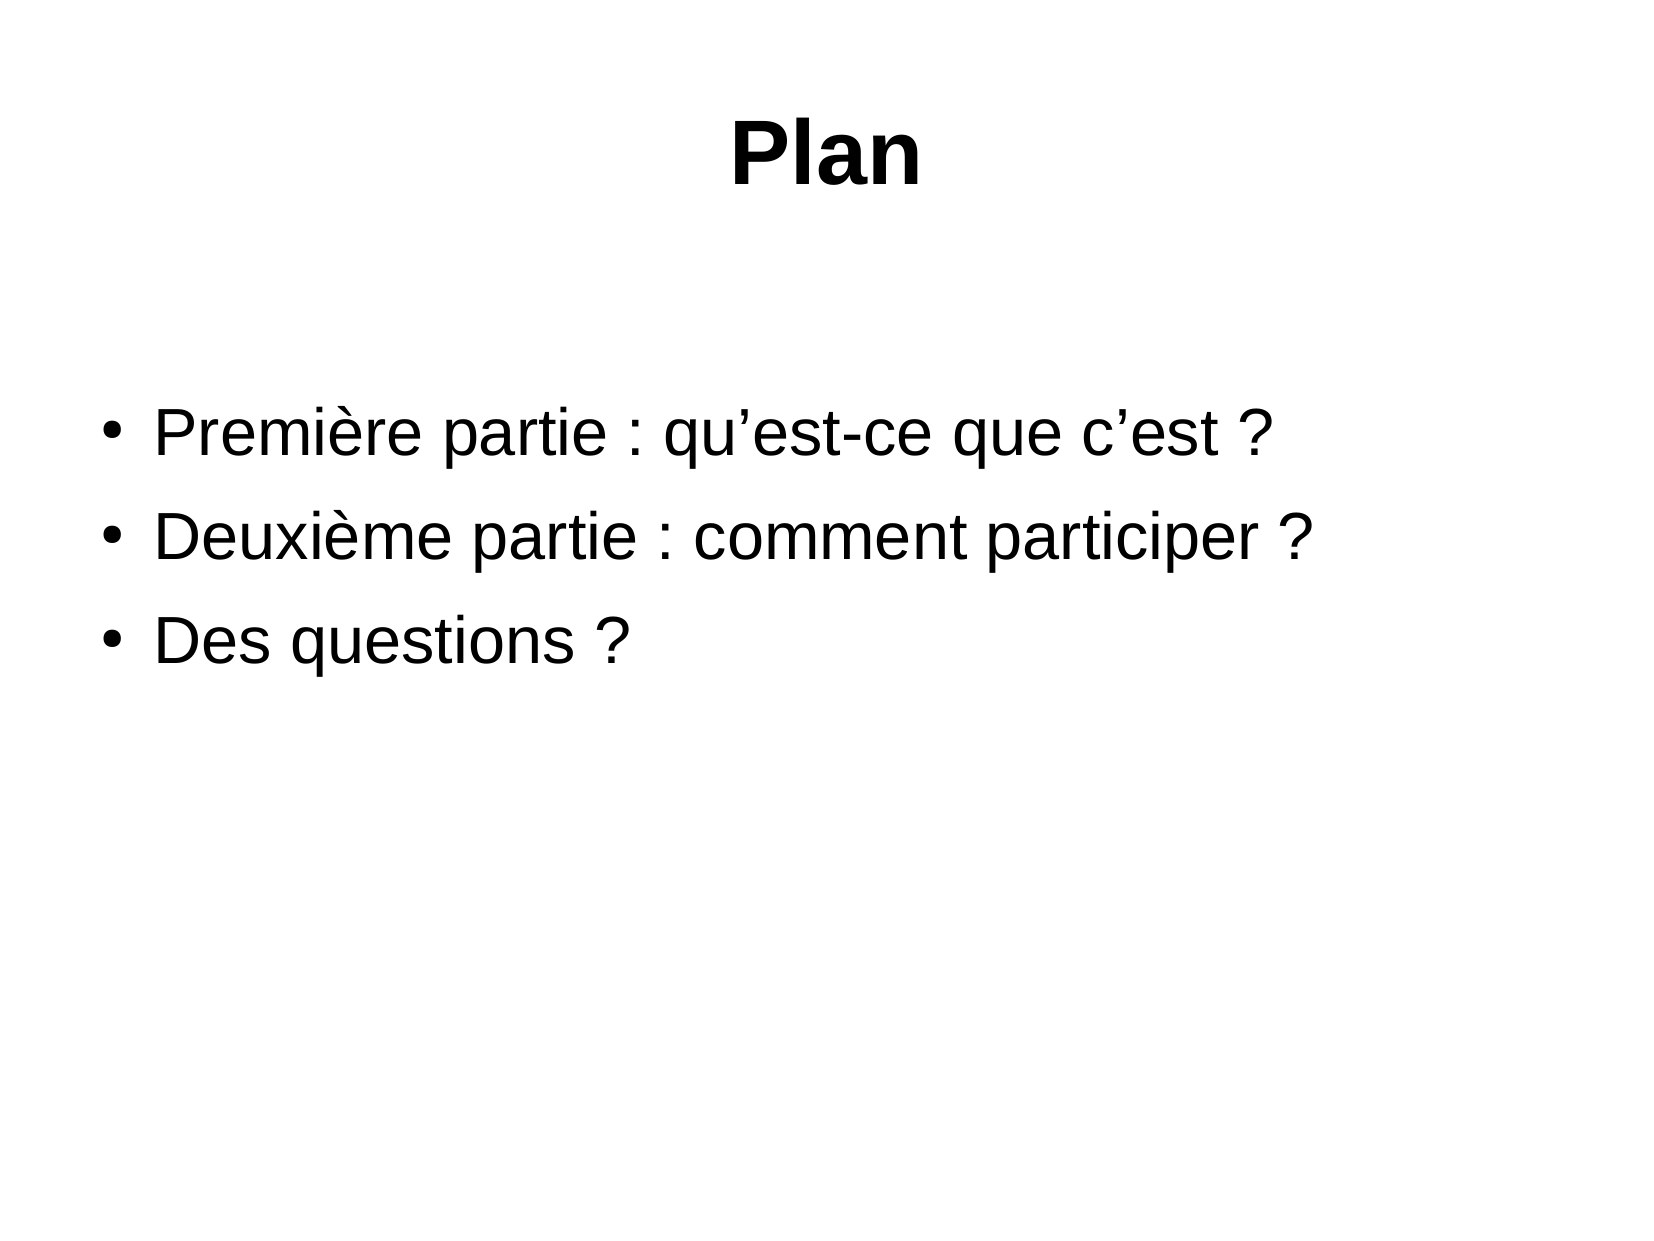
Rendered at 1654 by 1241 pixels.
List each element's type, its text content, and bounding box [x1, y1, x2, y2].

list Première partie : qu’est-ce que c’est ? Deuxième partie : comment participer ? Des questions ? [82, 290, 1571, 1010]
title Plan [82, 49, 1571, 257]
